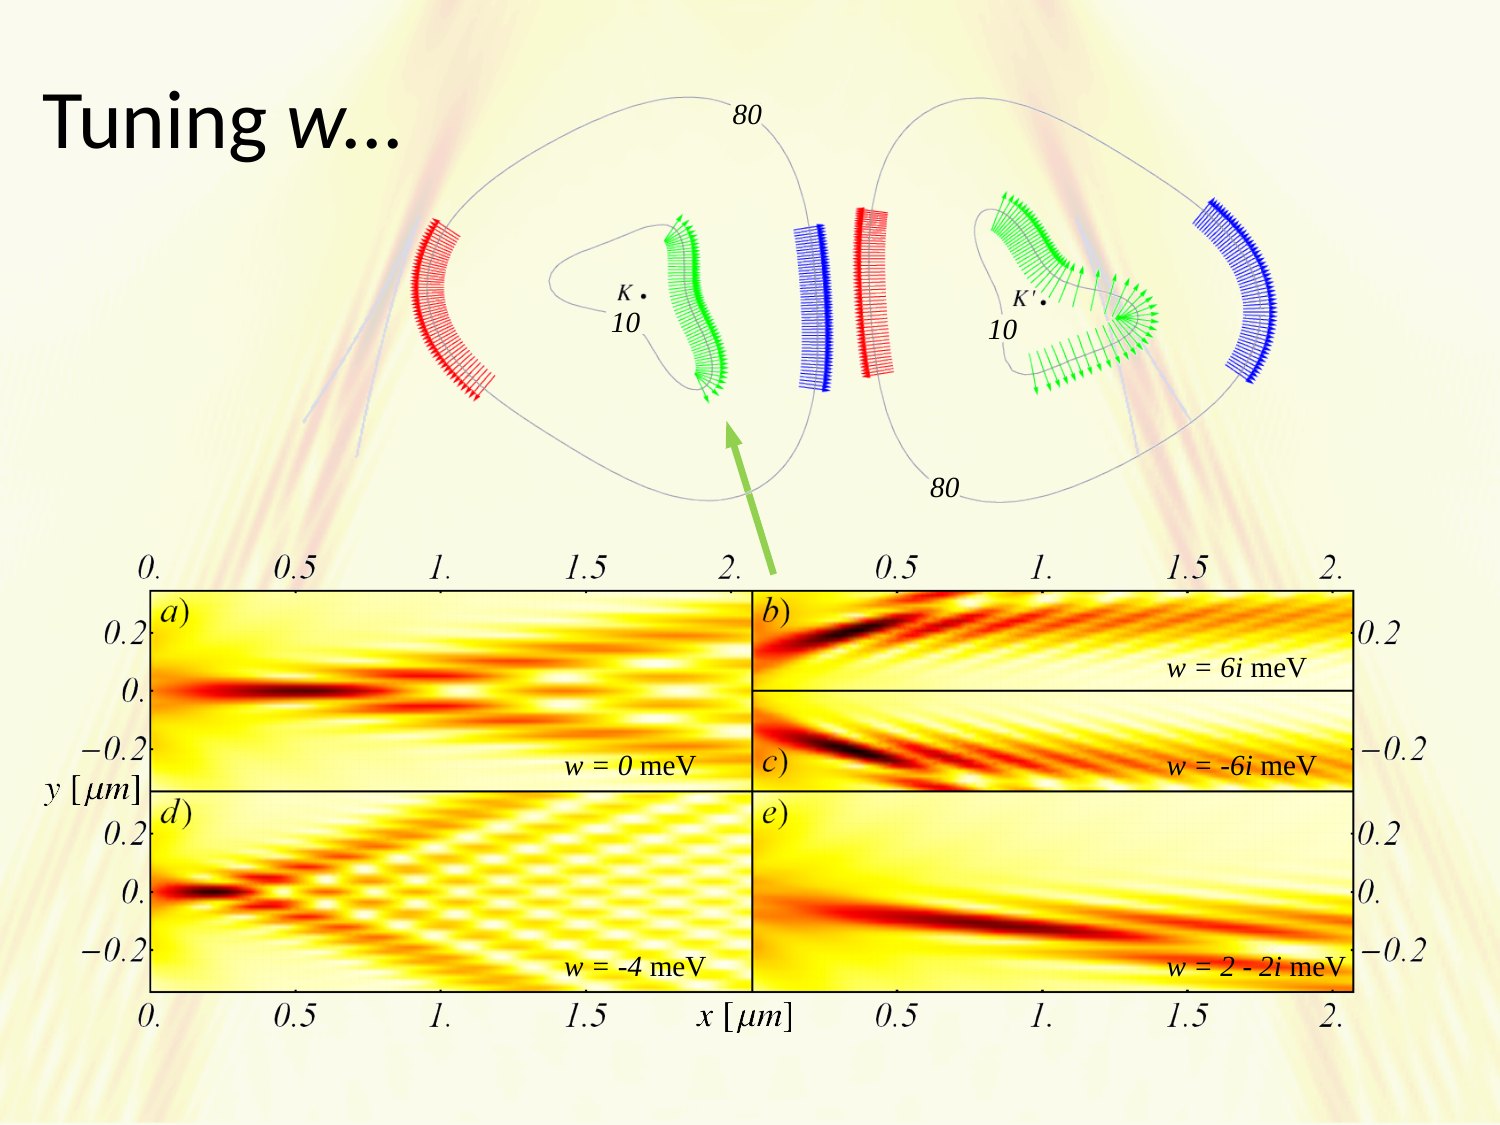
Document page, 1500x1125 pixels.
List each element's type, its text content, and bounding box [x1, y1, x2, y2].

text_box w = -4 meV [549, 939, 774, 990]
text_box 10 [972, 302, 1033, 353]
picture [0, 0, 1500, 1125]
title Tuning w... [27, 21, 1378, 209]
text_box 80 [717, 87, 778, 138]
text_box w = 0 meV [549, 738, 774, 789]
text_box w = -6i meV [1151, 738, 1377, 789]
text_box 80 [915, 461, 975, 512]
text_box w = 6i meV [1151, 640, 1377, 692]
text_box w = 2 - 2i meV [1151, 939, 1377, 990]
text_box 10 [595, 295, 656, 346]
